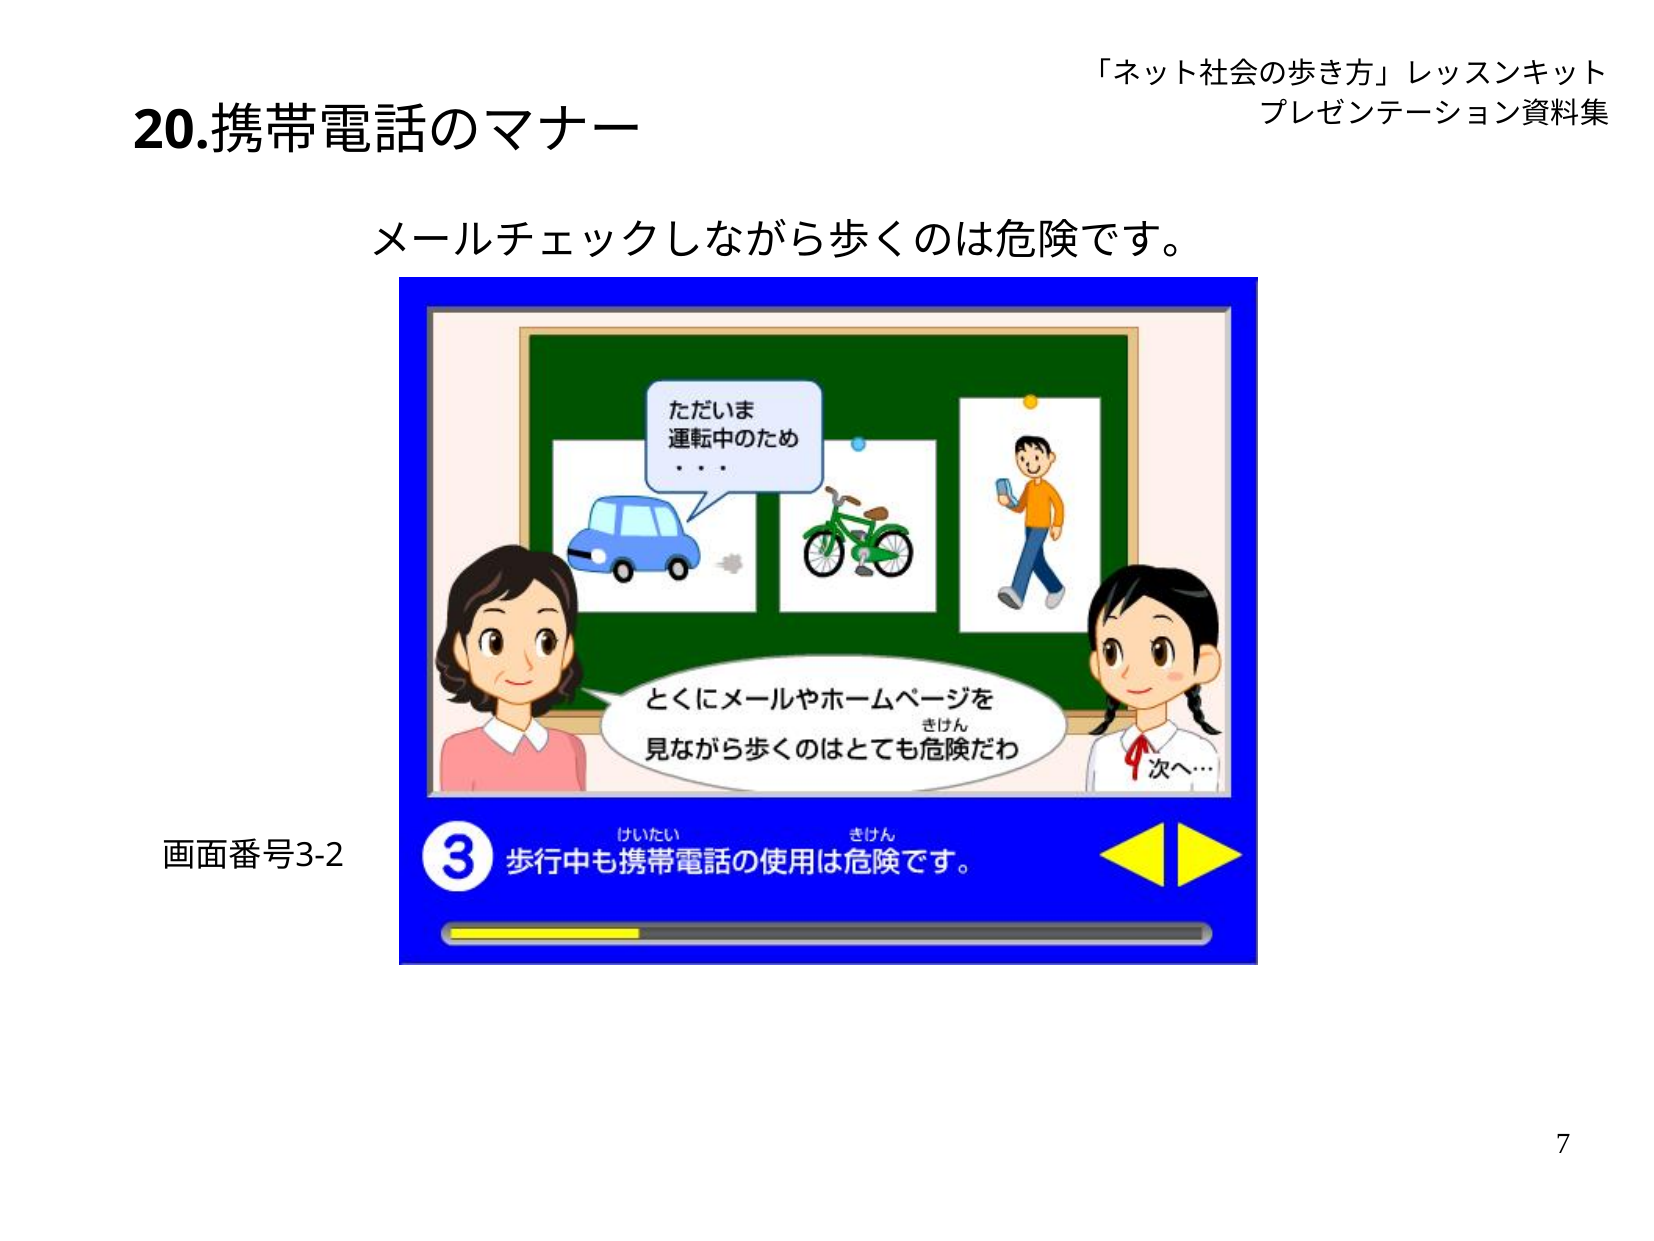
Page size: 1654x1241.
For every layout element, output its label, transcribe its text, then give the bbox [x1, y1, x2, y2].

picture [399, 277, 1258, 965]
text_box 「ネット社会の歩き方」レッスンキット プレゼンテーション資料集 [1062, 44, 1625, 139]
text_box メールチェックしながら歩くのは危険です。 [354, 206, 1241, 272]
text_box 20.携帯電話のマナー [118, 88, 975, 169]
text_box 画面番号3-2 [147, 826, 384, 882]
